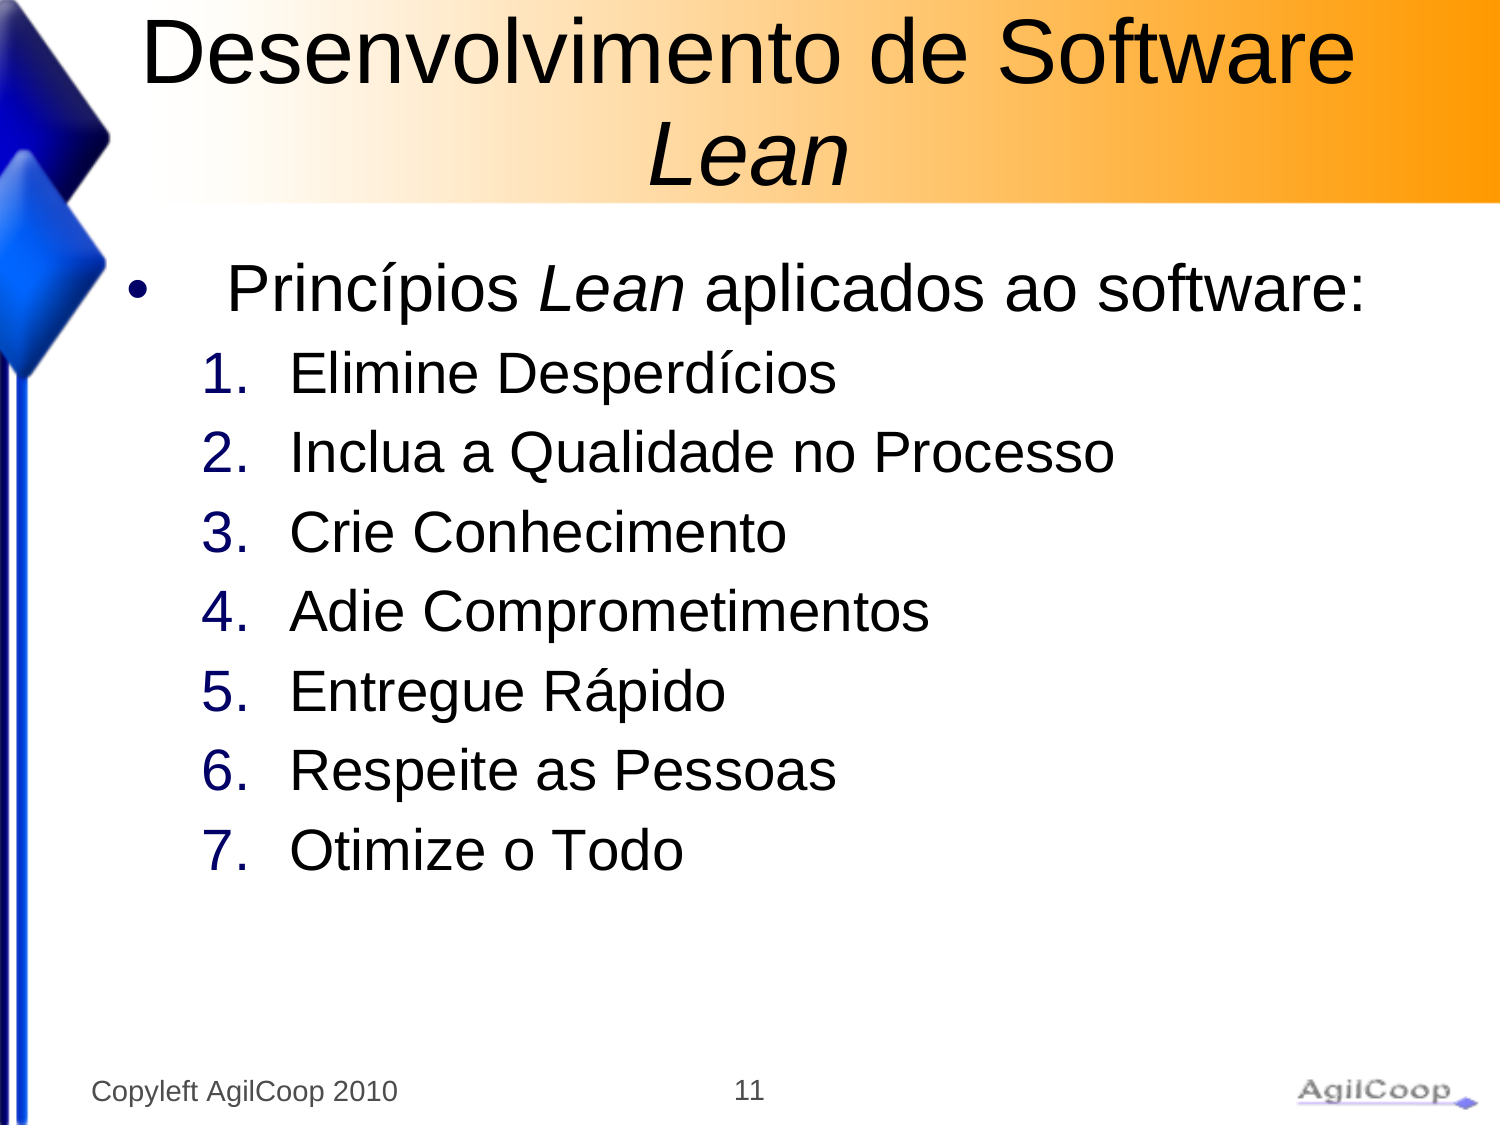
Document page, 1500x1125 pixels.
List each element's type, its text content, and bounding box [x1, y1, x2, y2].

list Princípios Lean aplicados ao software: Elimine Desperdícios Inclua a Qualidade no Processo Crie Conhecimento Adie Comprometimentos Entregue Rápido Respeite as Pessoas Otimize o Todo [112, 243, 1425, 1006]
picture [0, 0, 1500, 1125]
title Desenvolvimento de Software Lean [75, 0, 1426, 216]
